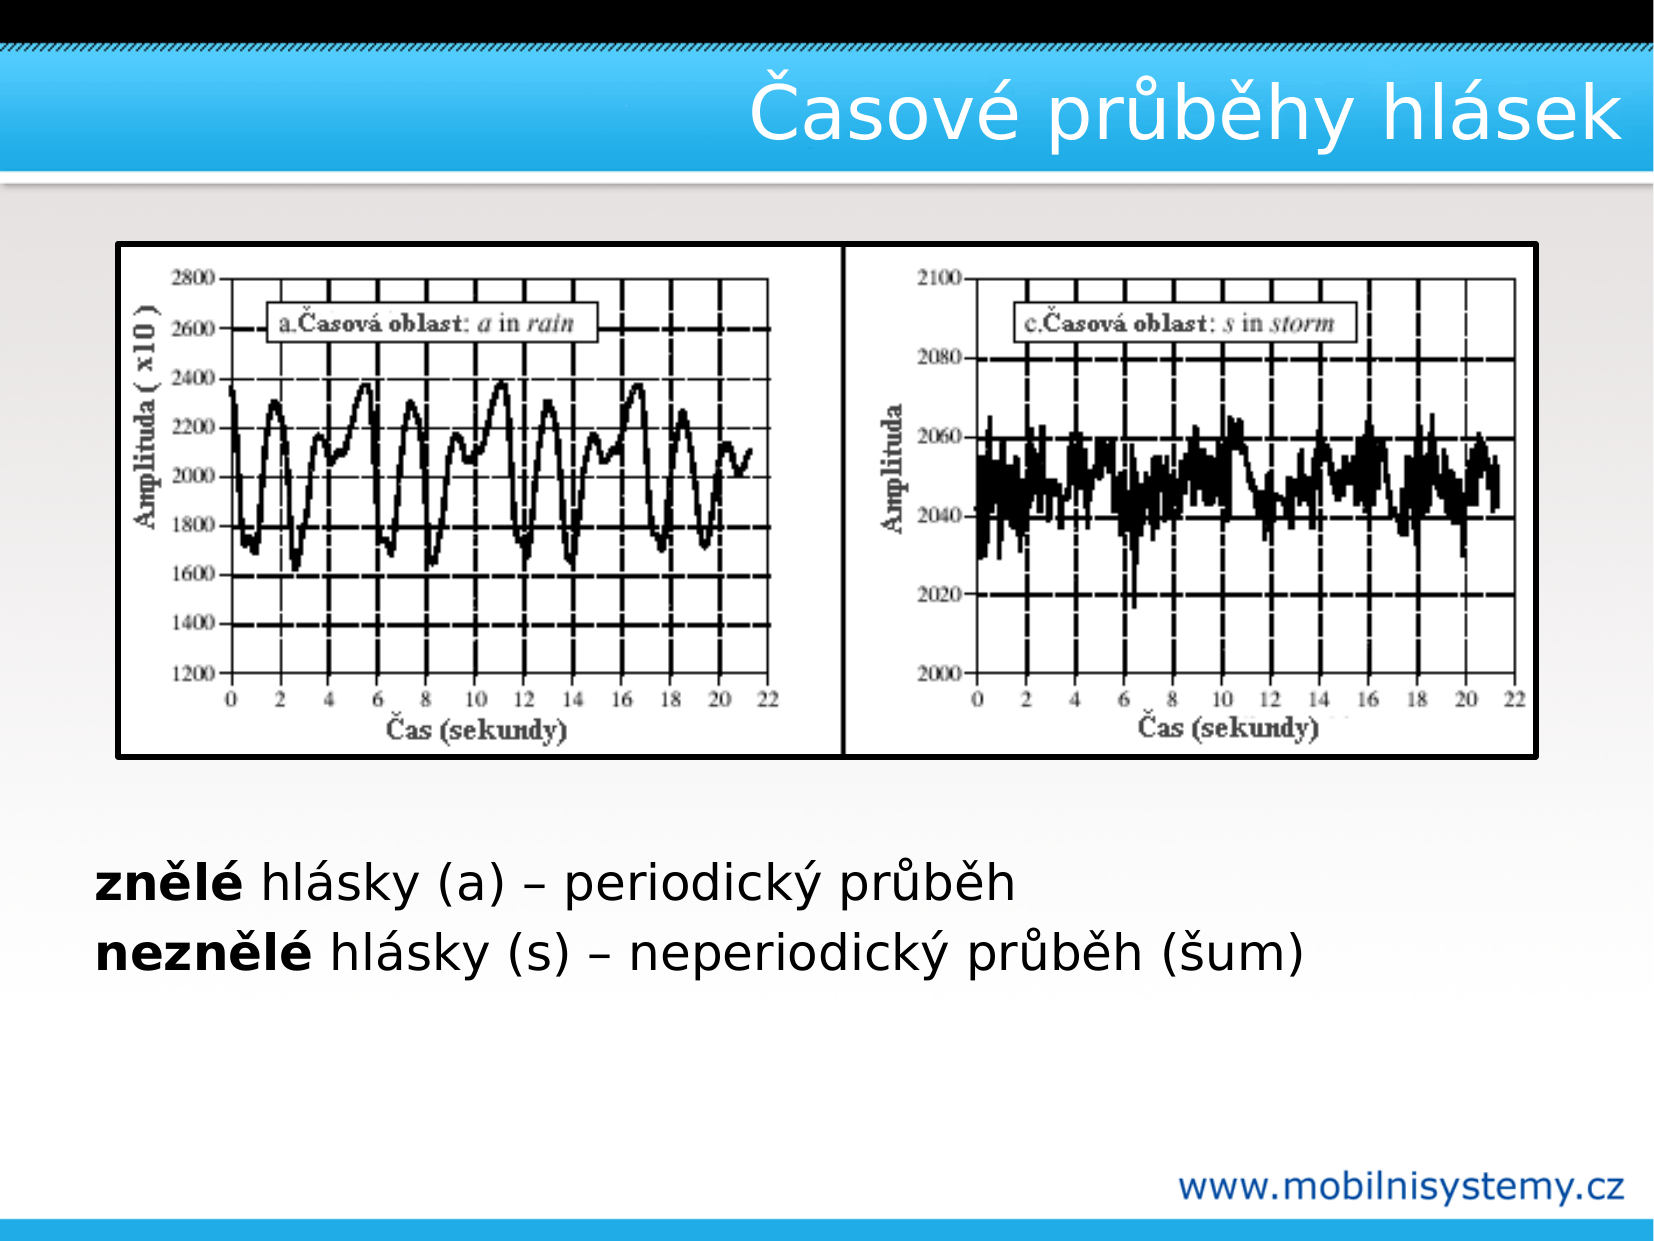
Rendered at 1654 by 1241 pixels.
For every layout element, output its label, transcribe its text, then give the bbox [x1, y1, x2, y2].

list znělé hlásky (a) – periodický průběh neznělé hlásky (s) – neperiodický průběh (šum) [76, 853, 1577, 1014]
title Časové průběhy hlásek [29, 49, 1625, 178]
picture [0, 0, 1654, 1241]
